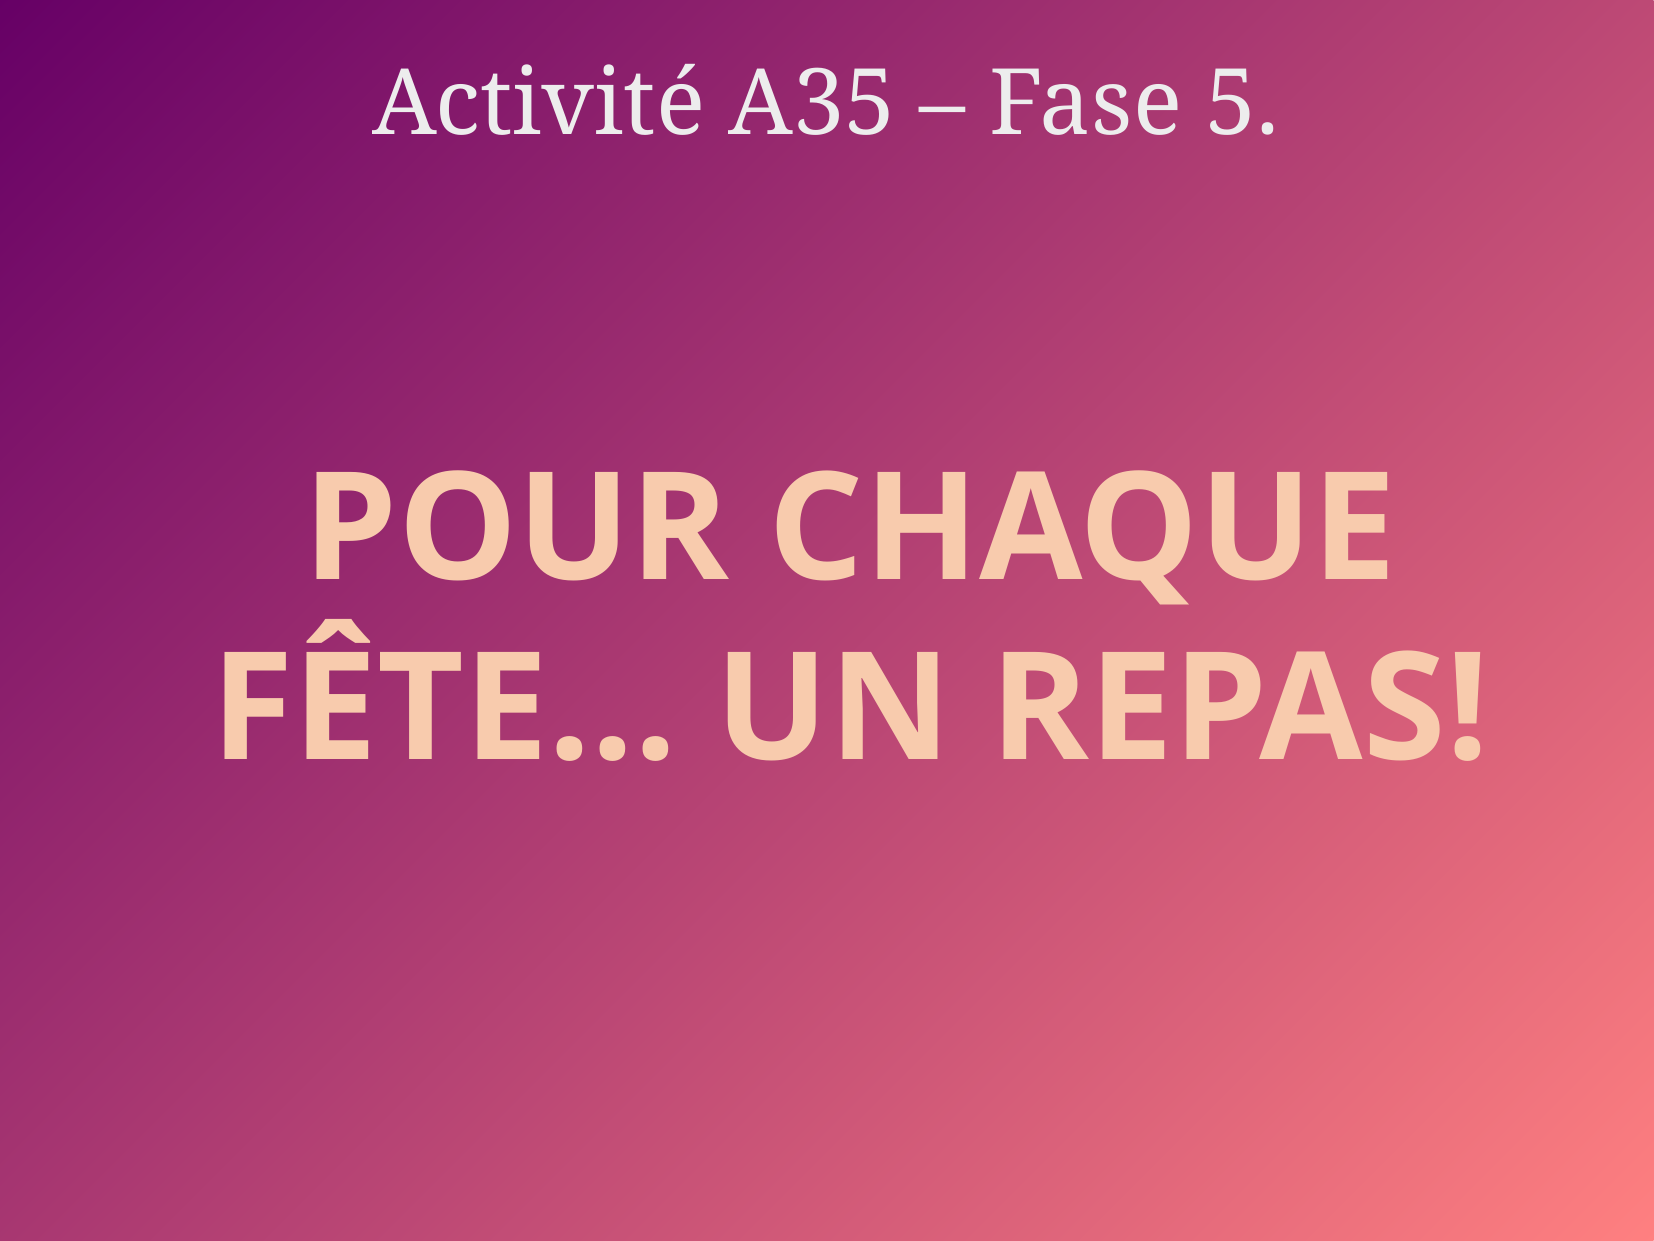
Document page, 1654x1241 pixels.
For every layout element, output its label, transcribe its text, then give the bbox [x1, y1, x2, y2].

title Activité A35 – Fase 5. [82, 41, 1571, 265]
subtitle POUR CHAQUE FÊTE... UN REPAS! [106, 428, 1595, 792]
